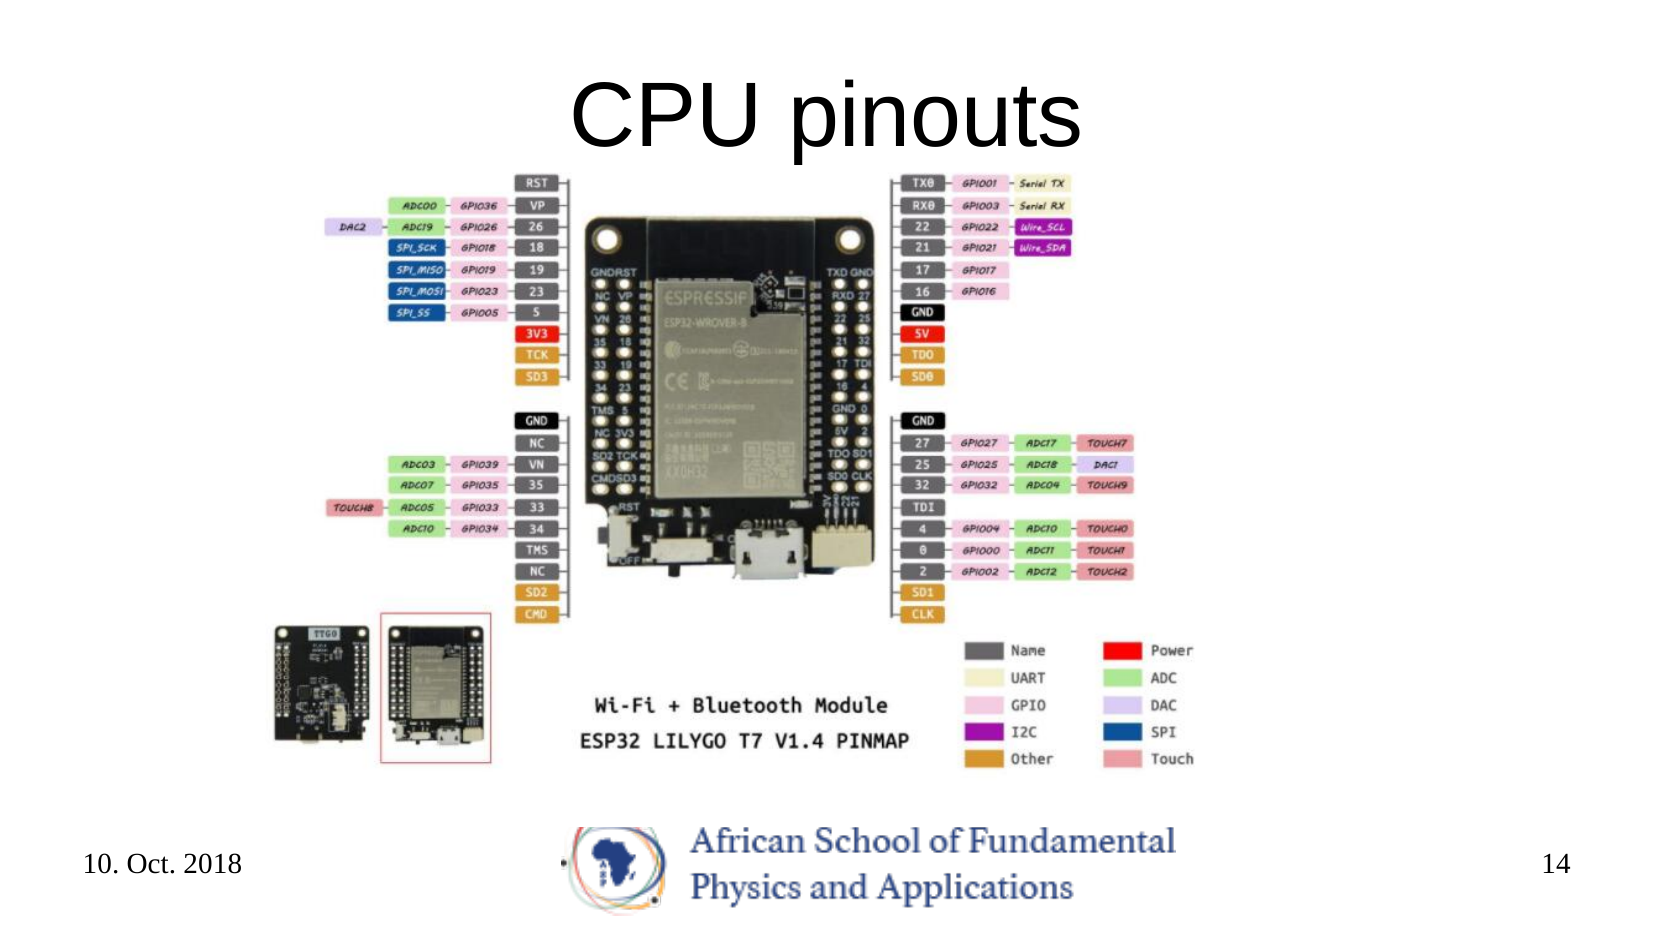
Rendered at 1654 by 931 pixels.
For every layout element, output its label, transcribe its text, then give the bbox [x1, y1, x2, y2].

picture [206, 193, 1254, 916]
title CPU pinouts [82, 37, 1571, 193]
